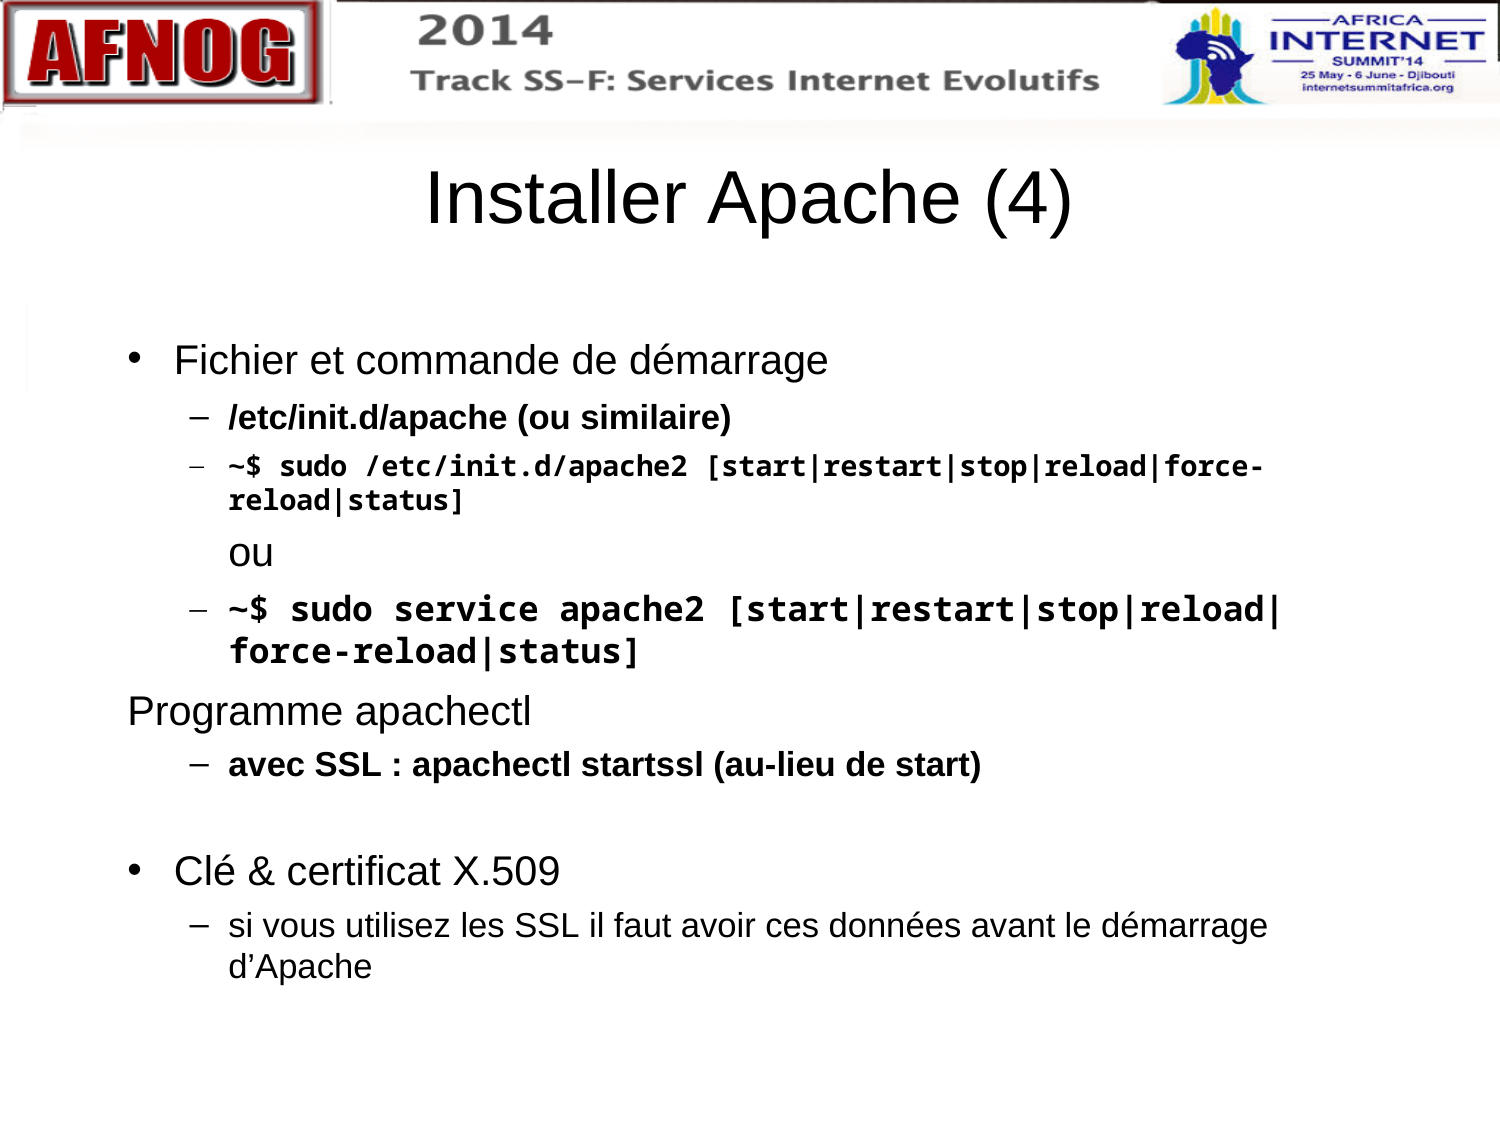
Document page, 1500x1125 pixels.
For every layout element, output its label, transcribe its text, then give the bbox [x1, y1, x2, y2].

picture [0, 0, 1500, 1125]
title Installer Apache (4) [112, 99, 1388, 288]
list Fichier et commande de démarrage /etc/init.d/apache (ou similaire) ~$ sudo /etc/init.d/apache2 [start|restart|stop|reload|force-reload|status] ou ~$ sudo service apache2 [start|restart|stop|reload|force-reload|status] Programme apachectl avec SSL : apachectl startssl (au-lieu de start) Clé & certificat X.509 si vous utilisez les SSL il faut avoir ces données avant le démarrage d’Apache [112, 324, 1388, 1000]
